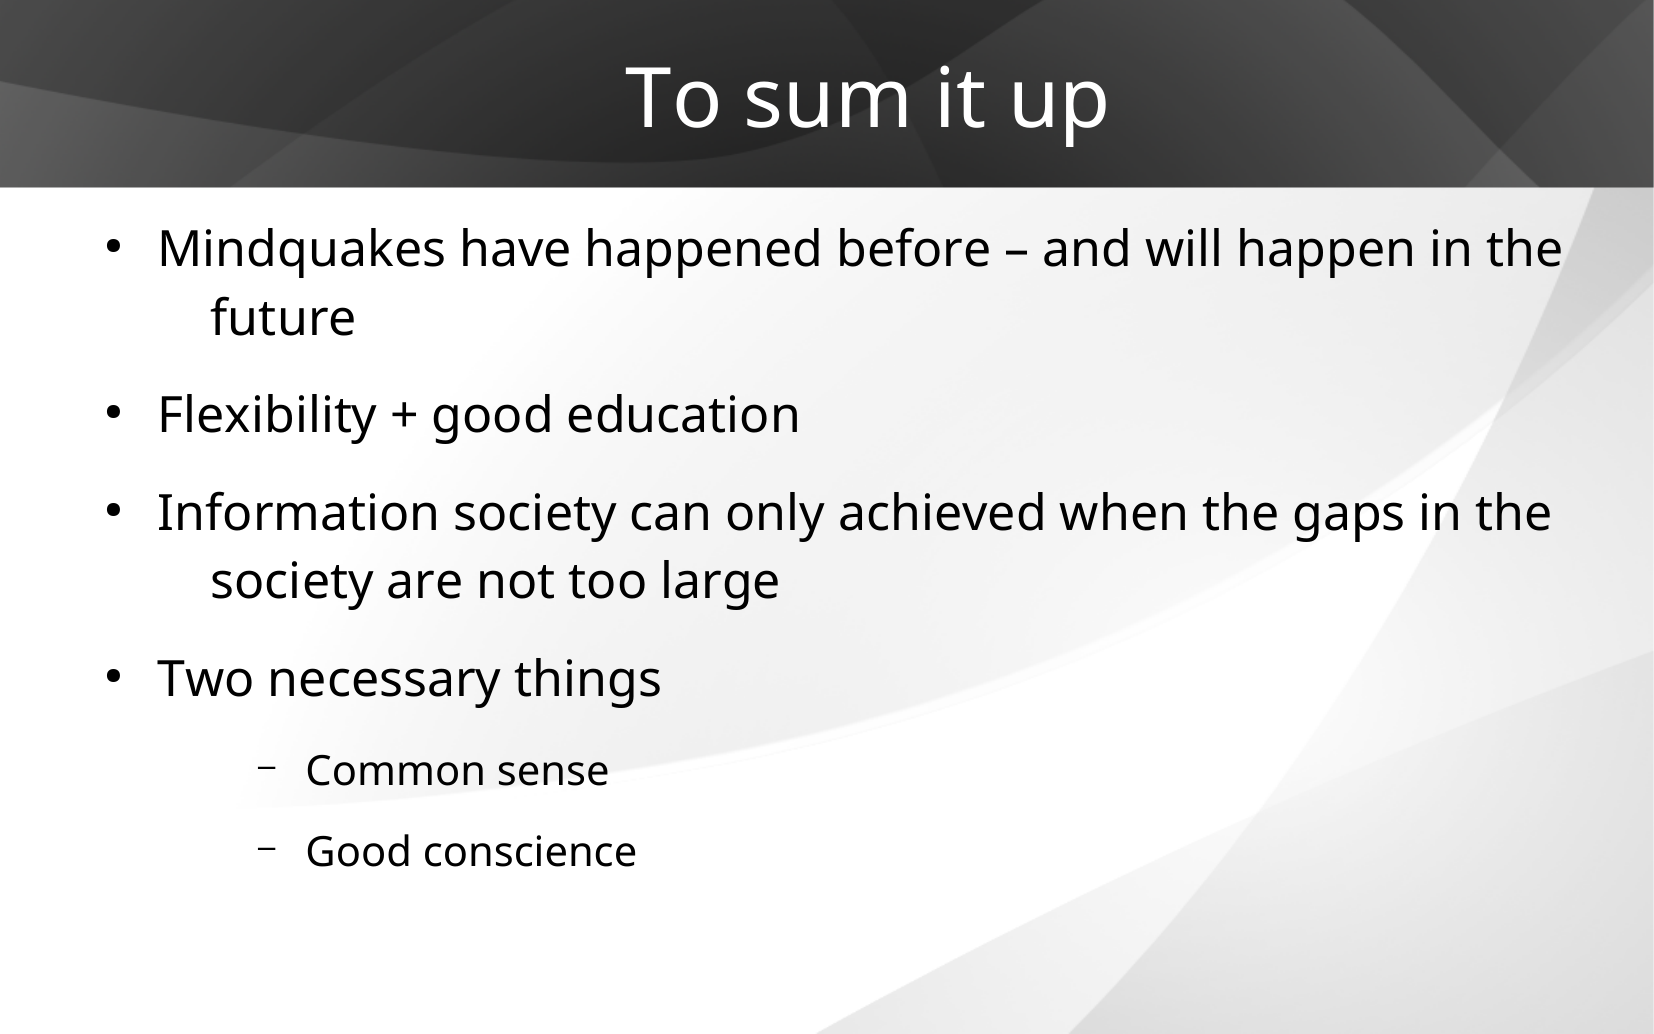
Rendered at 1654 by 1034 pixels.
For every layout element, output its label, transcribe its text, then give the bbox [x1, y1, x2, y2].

title To sum it up [124, 0, 1613, 149]
picture [0, 0, 1654, 1034]
list Mindquakes have happened before – and will happen in the future Flexibility + good education Information society can only achieved when the gaps in the society are not too large Two necessary things Common sense Good conscience [69, 213, 1607, 1001]
